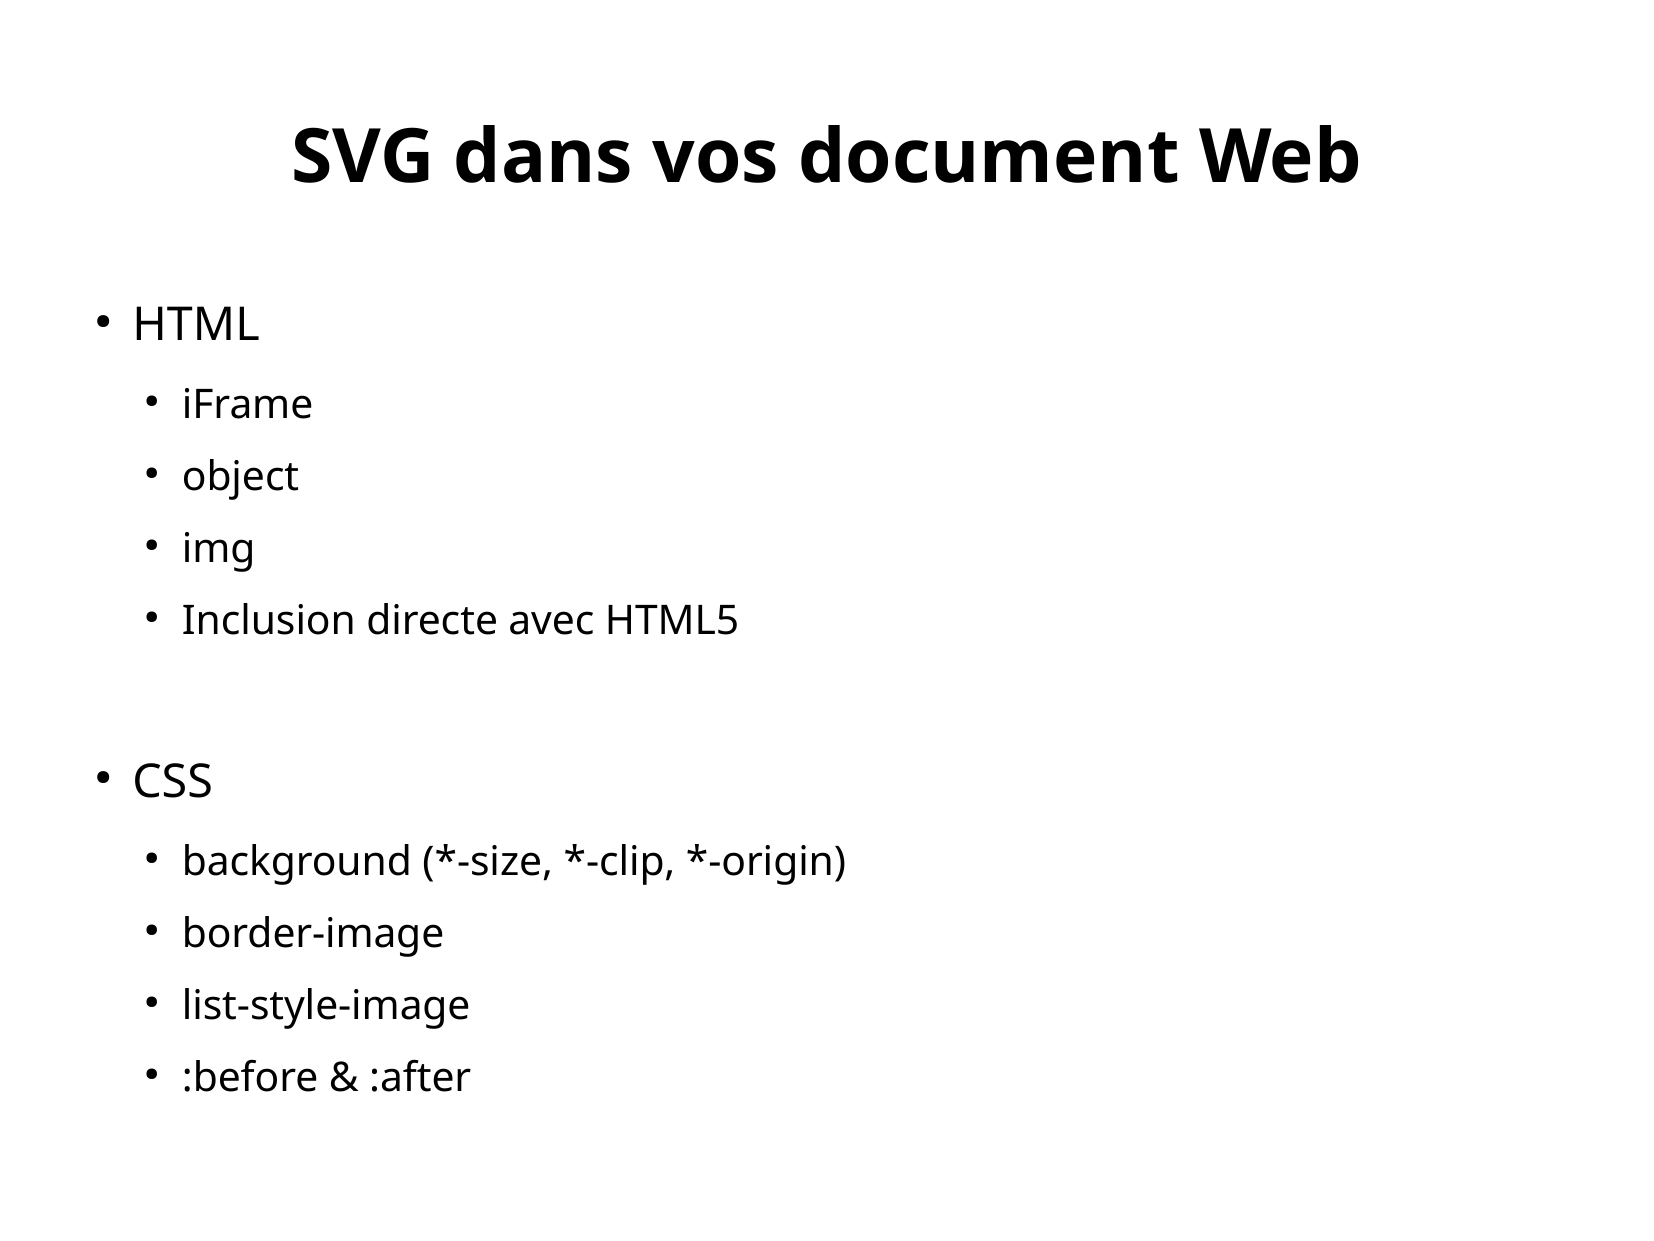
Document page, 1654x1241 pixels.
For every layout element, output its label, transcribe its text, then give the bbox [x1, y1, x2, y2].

list HTML iFrame object img Inclusion directe avec HTML5 CSS background (*-size, *-clip, *-origin) border-image list-style-image :before & :after [82, 290, 1571, 1109]
title SVG dans vos document Web [82, 49, 1571, 257]
